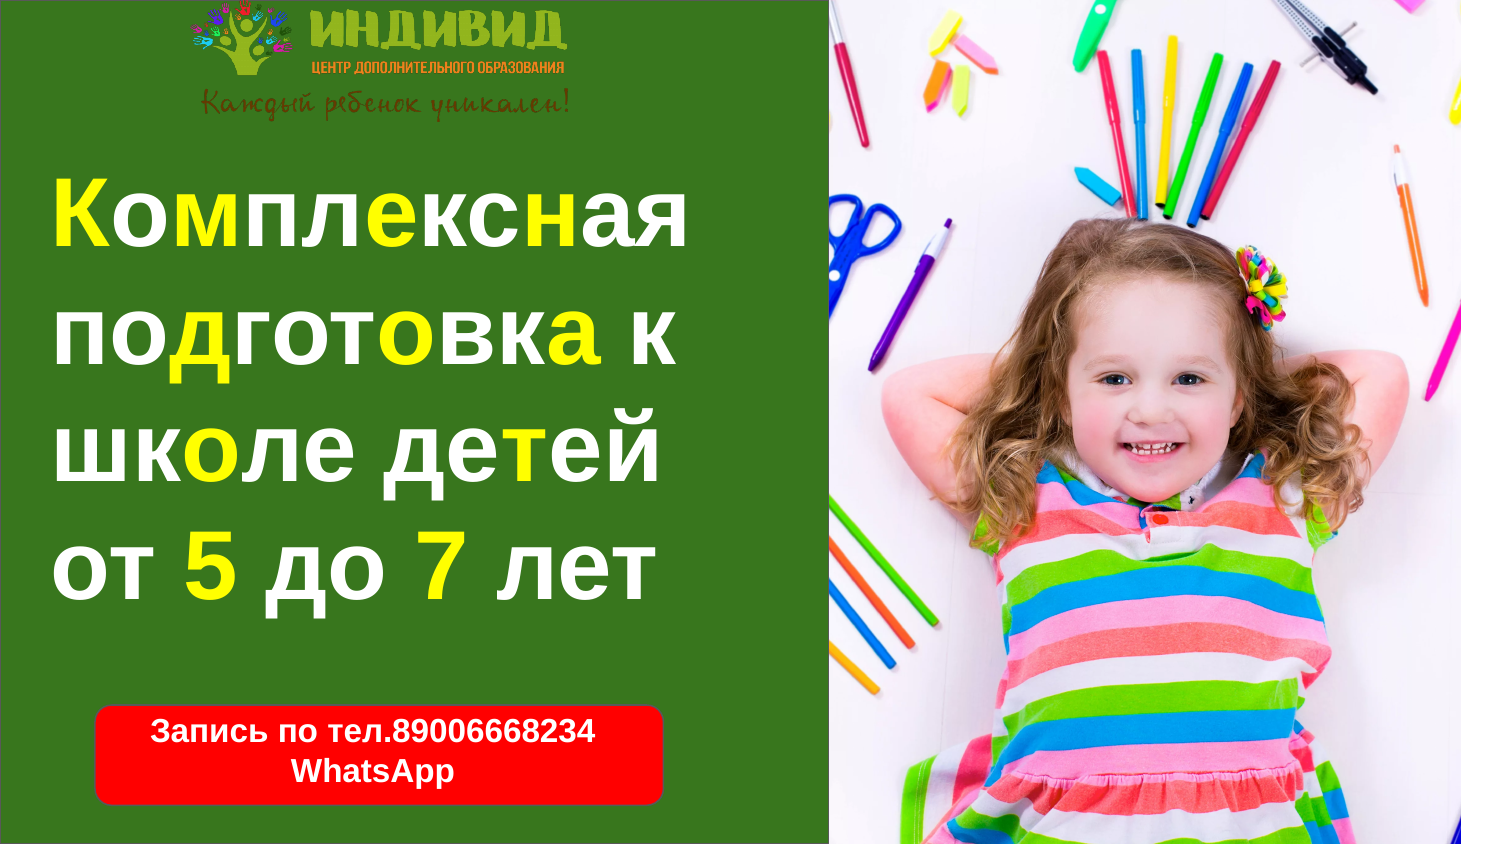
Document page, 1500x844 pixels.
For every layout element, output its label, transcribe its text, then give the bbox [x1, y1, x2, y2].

picture [829, 0, 1461, 844]
text_box [0, 0, 829, 844]
picture [190, 0, 568, 122]
text_box Запись по тел.89006668234 WhatsApp [120, 694, 625, 816]
title Комплексная подготовка к школе детей от 5 до 7 лет [35, 409, 788, 634]
